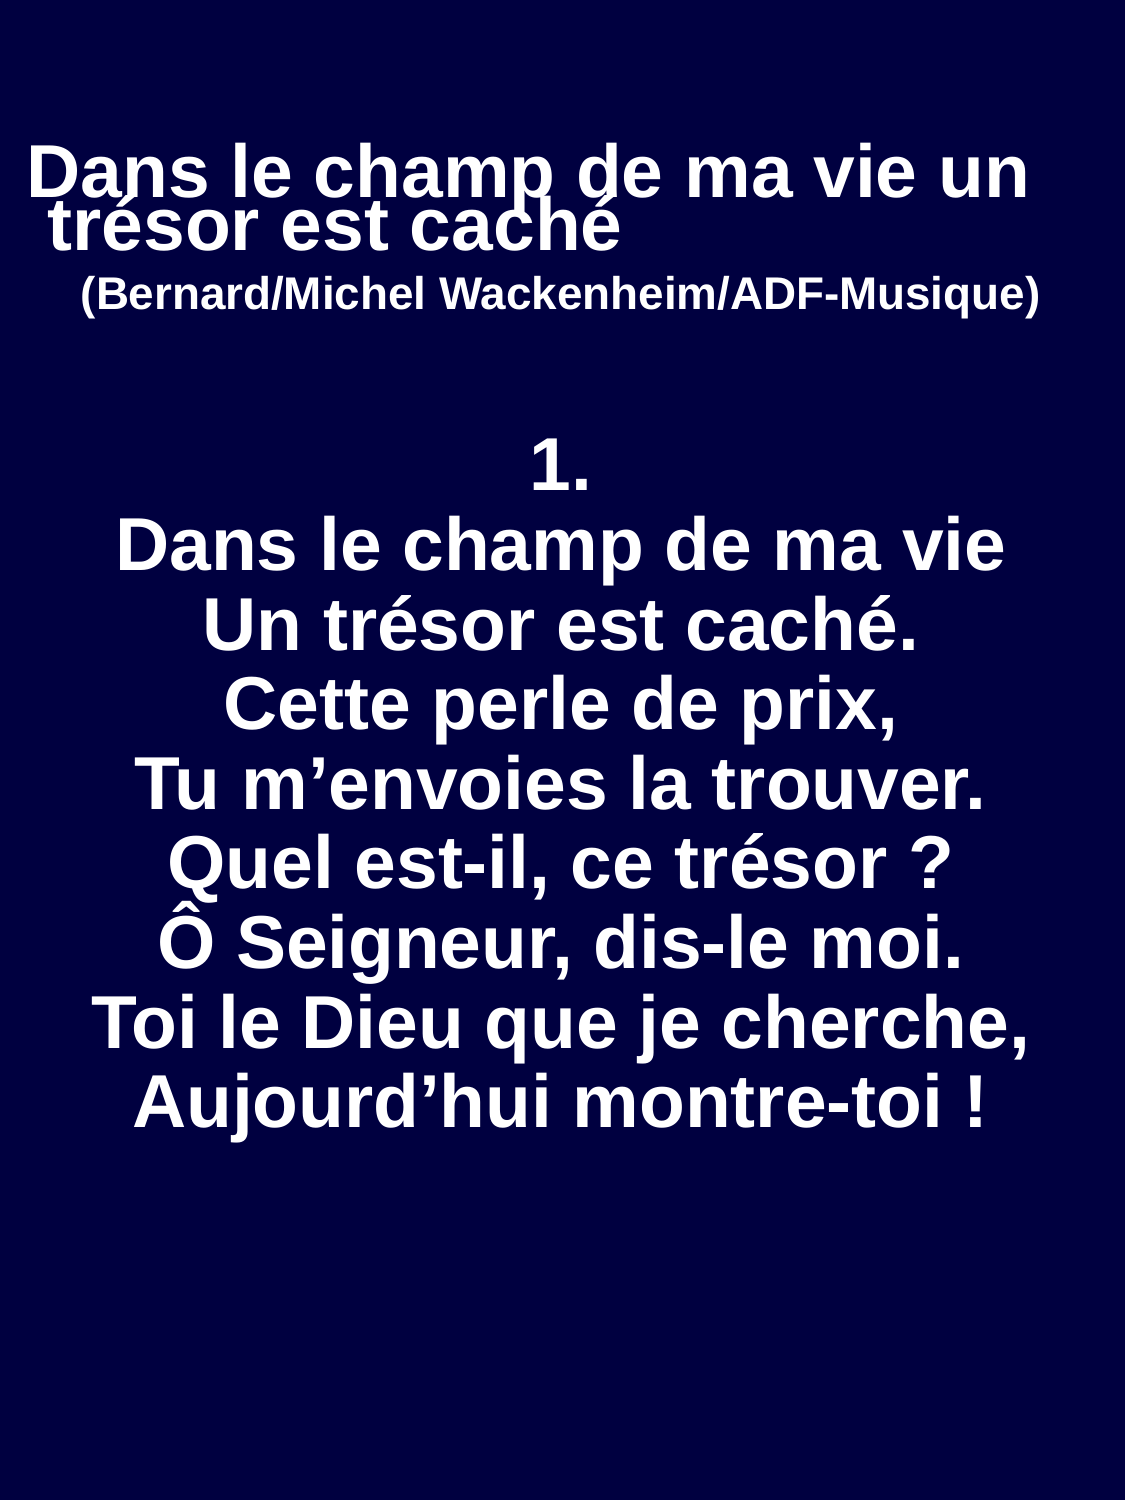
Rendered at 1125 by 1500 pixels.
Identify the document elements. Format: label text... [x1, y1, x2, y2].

text_box Dans le champ de ma vie un trésor est caché (Bernard/Michel Wackenheim/ADF-Musique) 1. Dans le champ de ma vie Un trésor est caché. Cette perle de prix, Tu m’envoies la trouver. Quel est-il, ce trésor ? Ô Seigneur, dis-le moi. Toi le Dieu que je cherche, Aujourd’hui montre-toi ! [11, 35, 1111, 1441]
